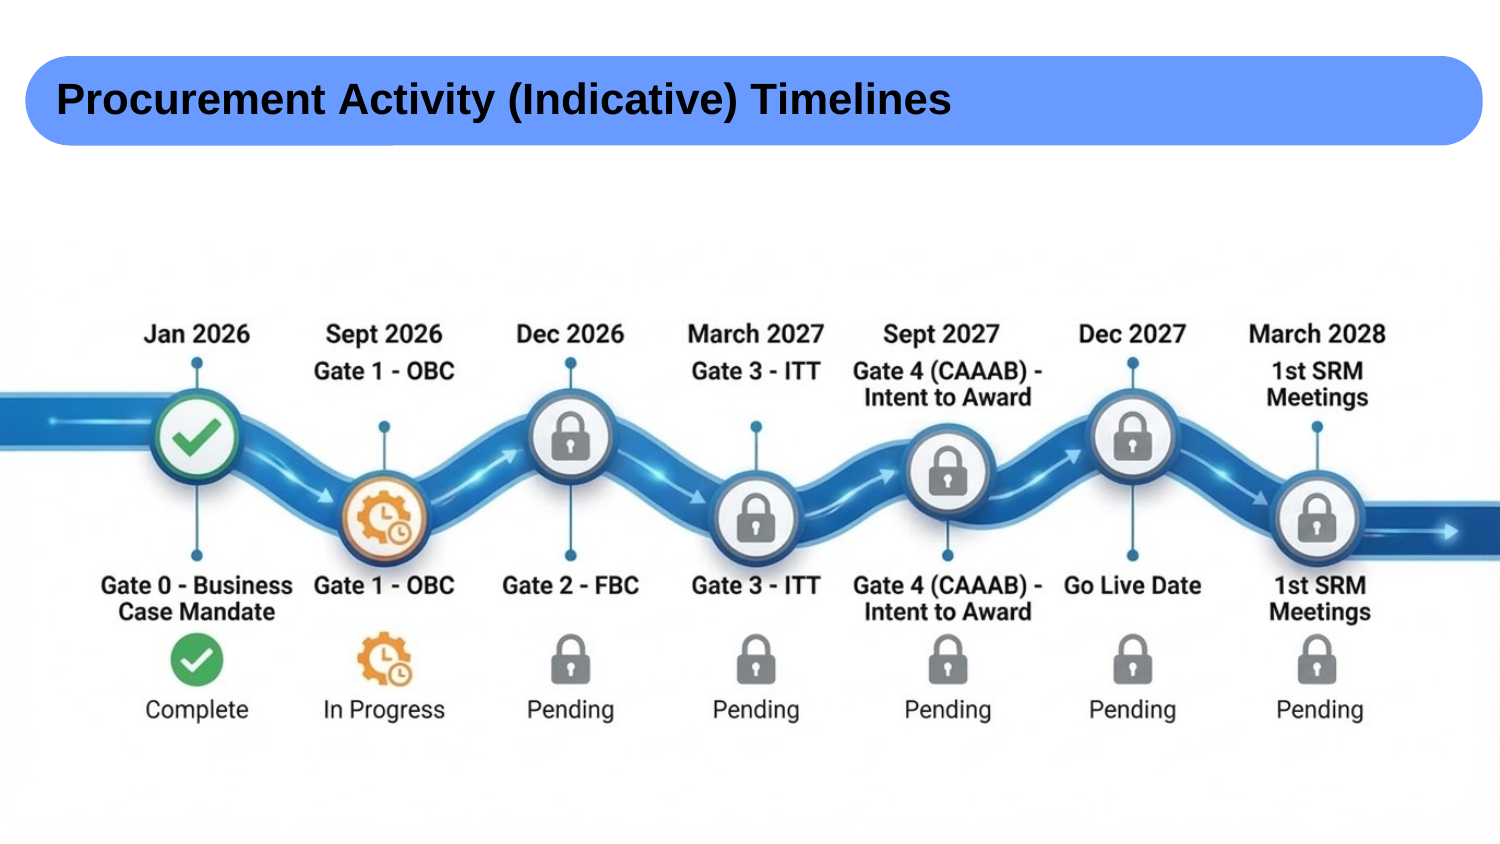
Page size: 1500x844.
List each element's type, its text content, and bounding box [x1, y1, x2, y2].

title Procurement Activity (Indicative) Timelines [55, 70, 1235, 137]
picture [0, 241, 1500, 832]
